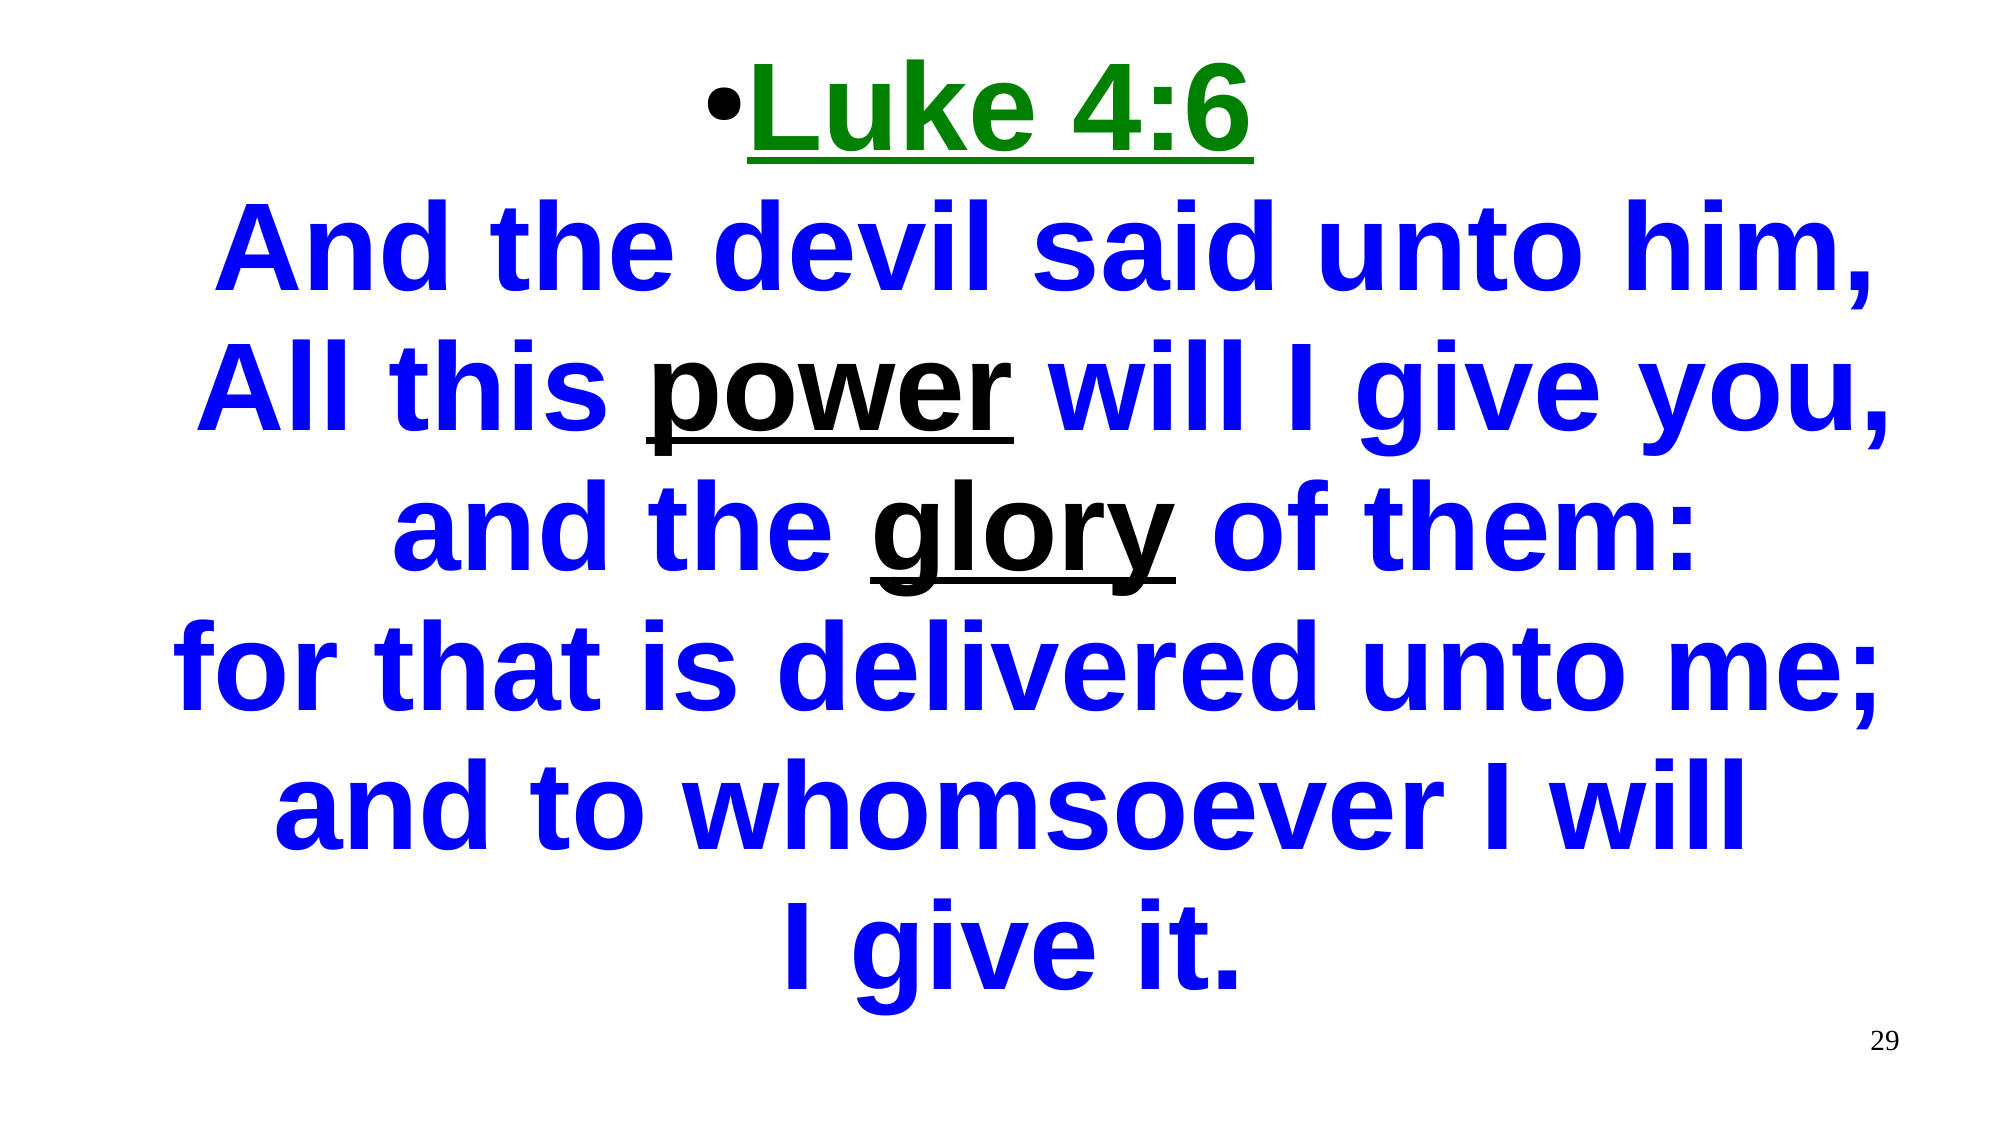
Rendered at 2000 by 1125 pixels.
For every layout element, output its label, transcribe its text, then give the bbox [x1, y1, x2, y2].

list Luke 4:6 And the devil said unto him, All this power will I give you, and the glory of them: for that is delivered unto me; and to whomsoever I will I give it. [37, 37, 1988, 1088]
